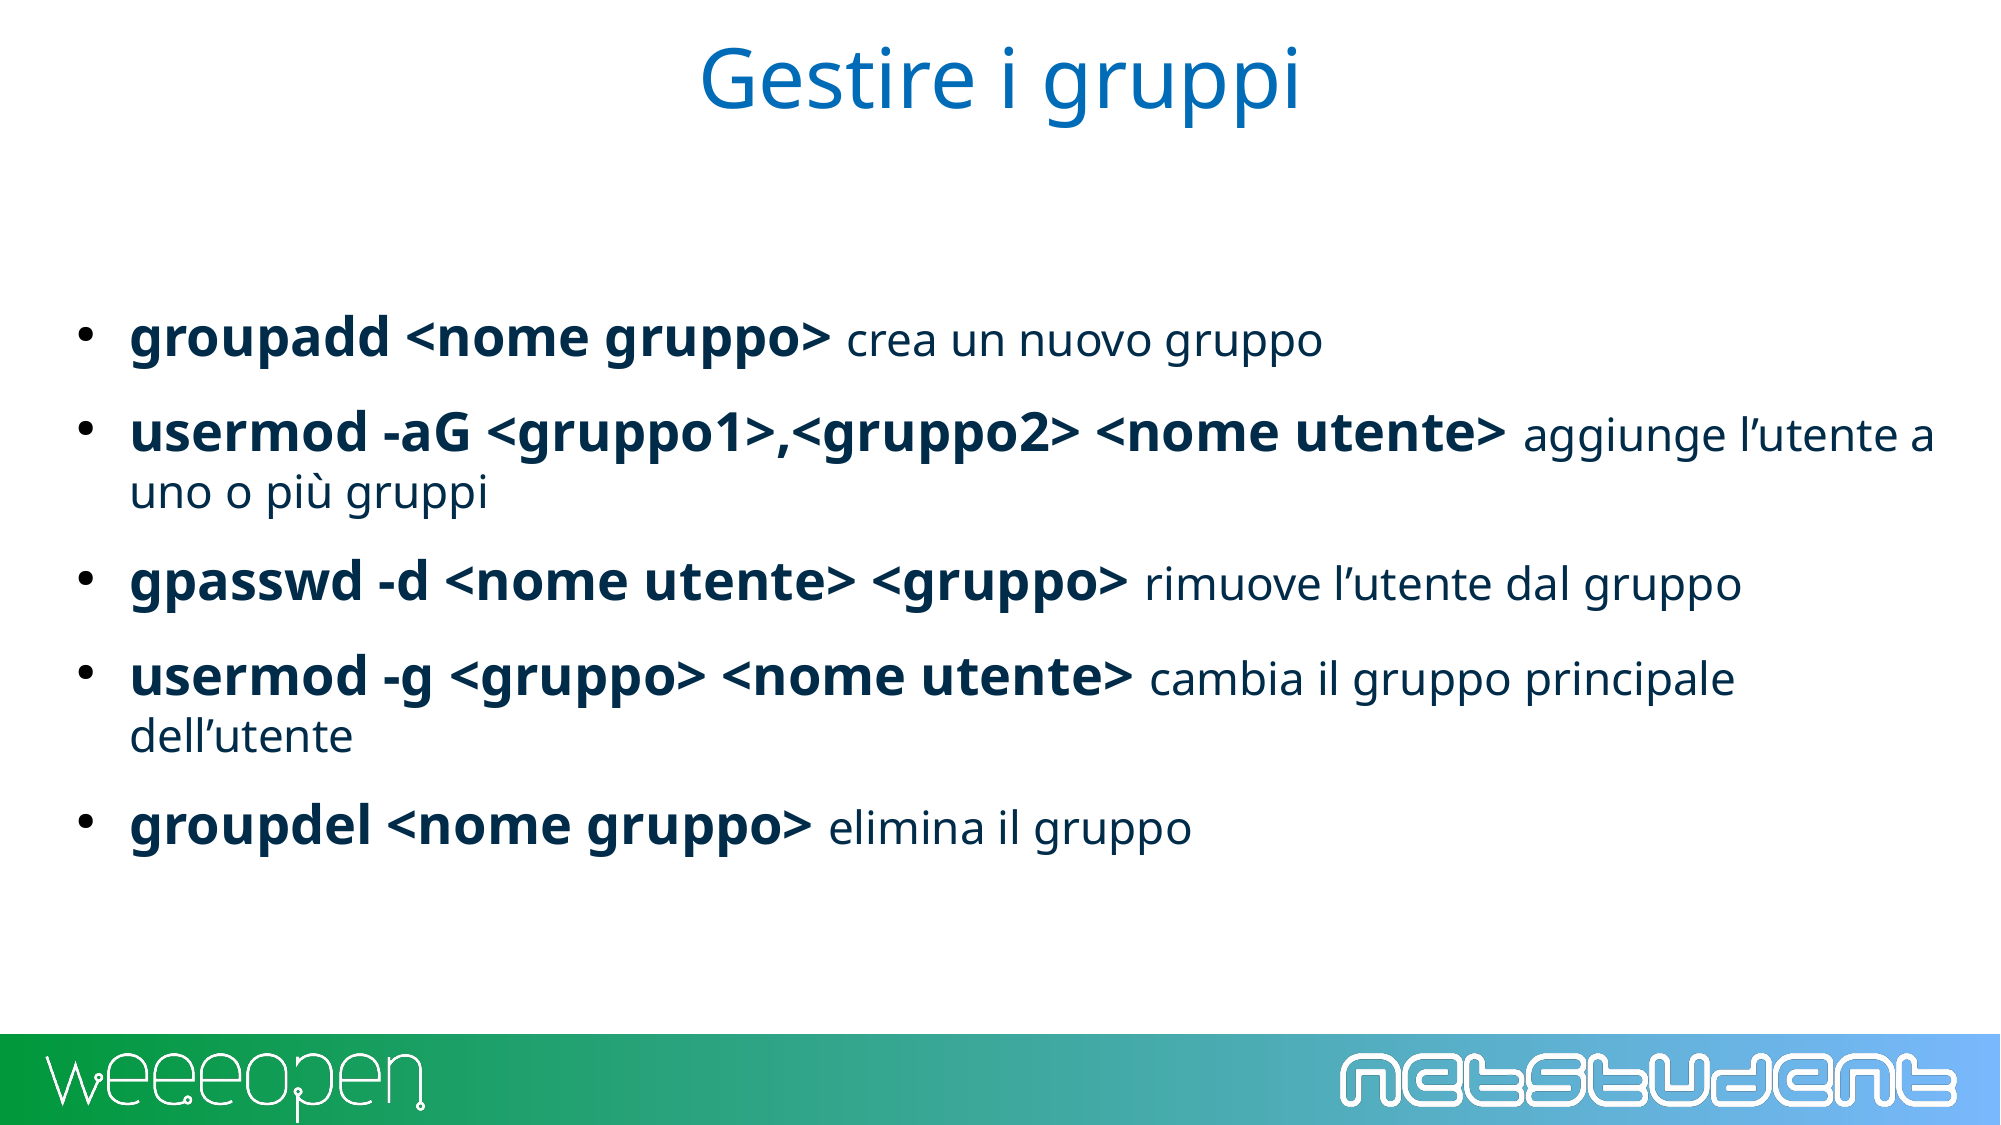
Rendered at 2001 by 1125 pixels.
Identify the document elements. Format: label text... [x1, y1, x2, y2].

picture [45, 1053, 425, 1123]
title Gestire i gruppi [43, 29, 1959, 247]
picture [1340, 1053, 1957, 1107]
list groupadd <nome gruppo> crea un nuovo gruppo usermod -aG <gruppo1>,<gruppo2> <nome utente> aggiunge l’utente a uno o più gruppi gpasswd -d <nome utente> <gruppo> rimuove l’utente dal gruppo usermod -g <gruppo> <nome utente> cambia il gruppo principale dell’utente groupdel <nome gruppo> elimina il gruppo [43, 295, 1959, 1010]
